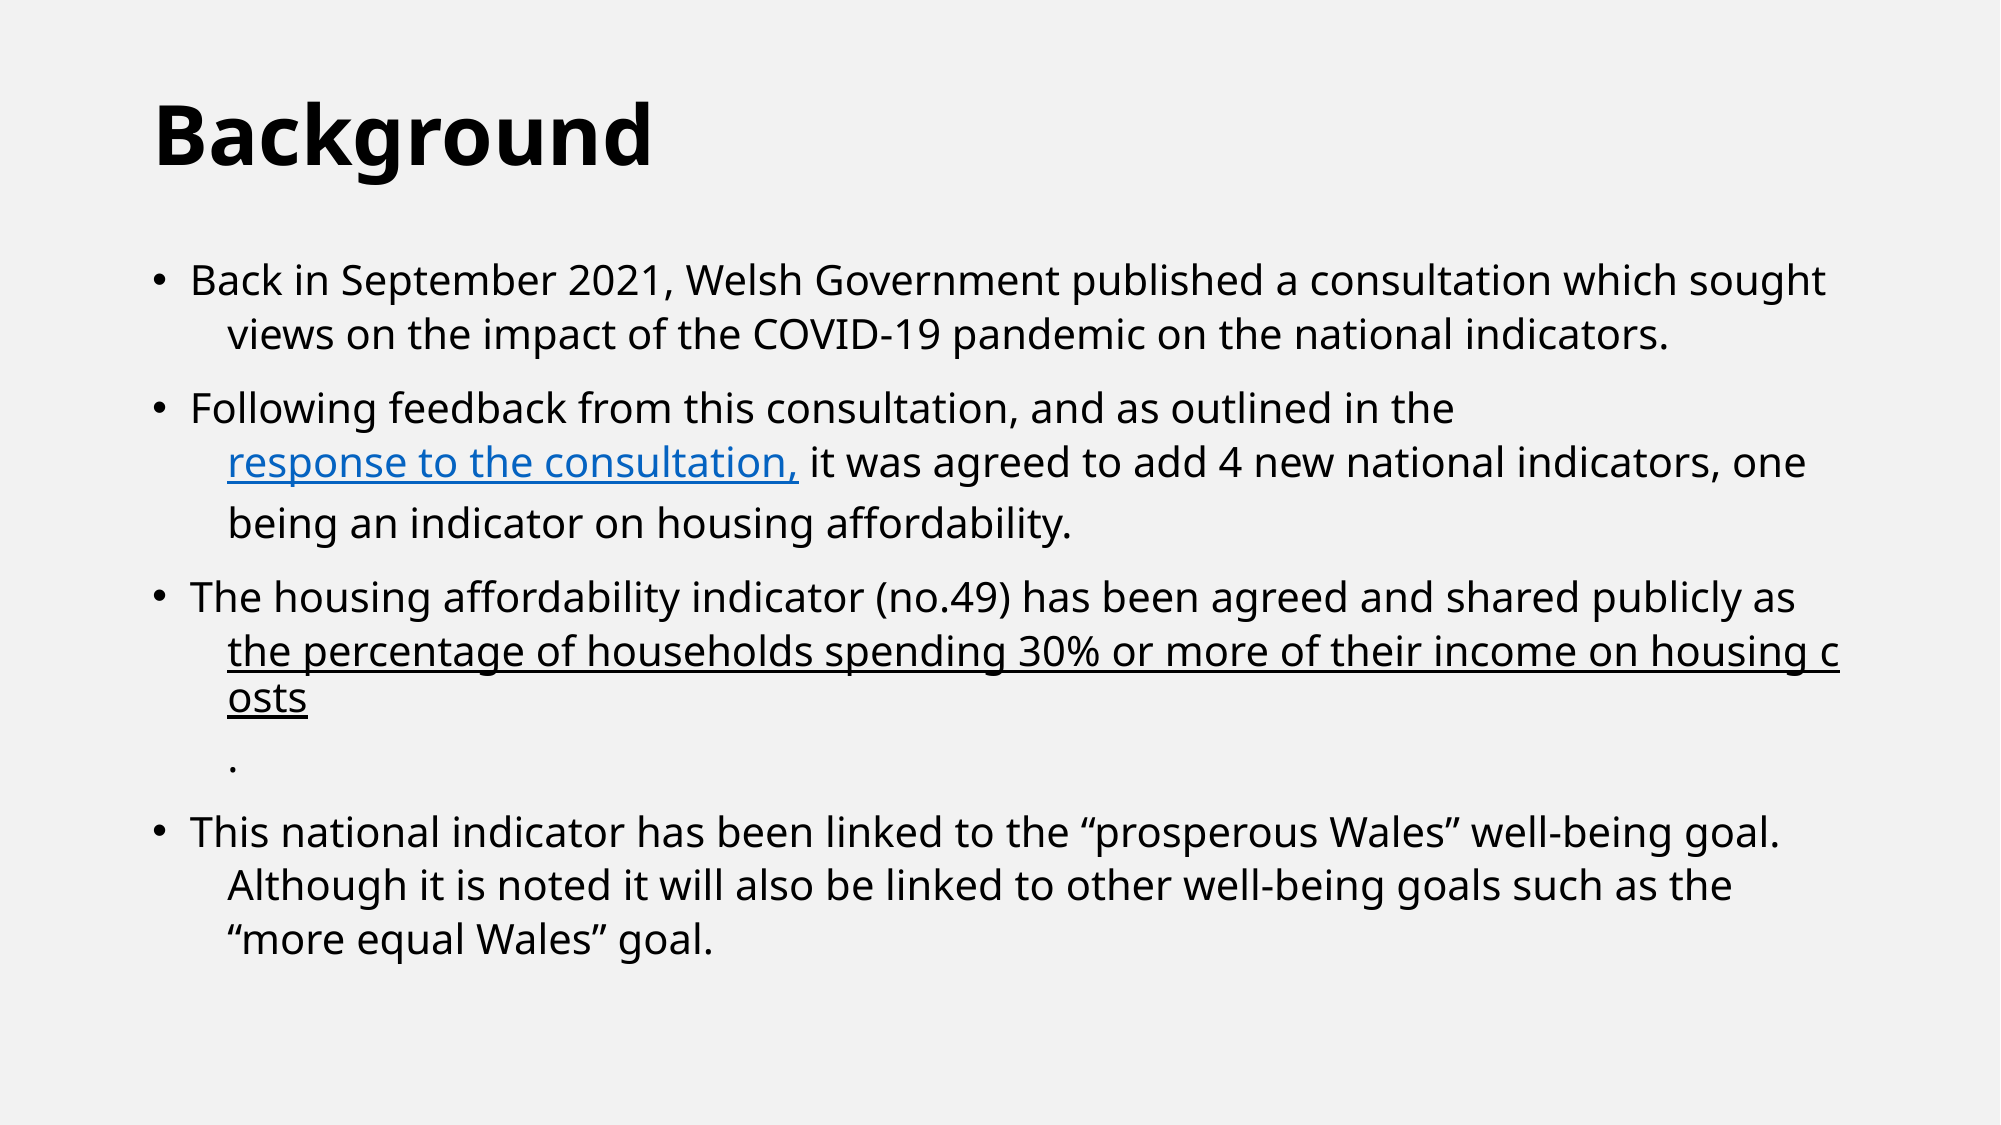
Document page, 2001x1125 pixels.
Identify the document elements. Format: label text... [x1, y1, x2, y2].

list Back in September 2021, Welsh Government published a consultation which sought views on the impact of the COVID-19 pandemic on the national indicators. Following feedback from this consultation, and as outlined in the response to the consultation, it was agreed to add 4 new national indicators, one being an indicator on housing affordability. The housing affordability indicator (no.49) has been agreed and shared publicly as the percentage of households spending 30% or more of their income on housing costs. This national indicator has been linked to the “prosperous Wales” well-being goal. Although it is noted it will also be linked to other well-being goals such as the “more equal Wales” goal. [137, 242, 1863, 1046]
title Background [137, 59, 1863, 218]
